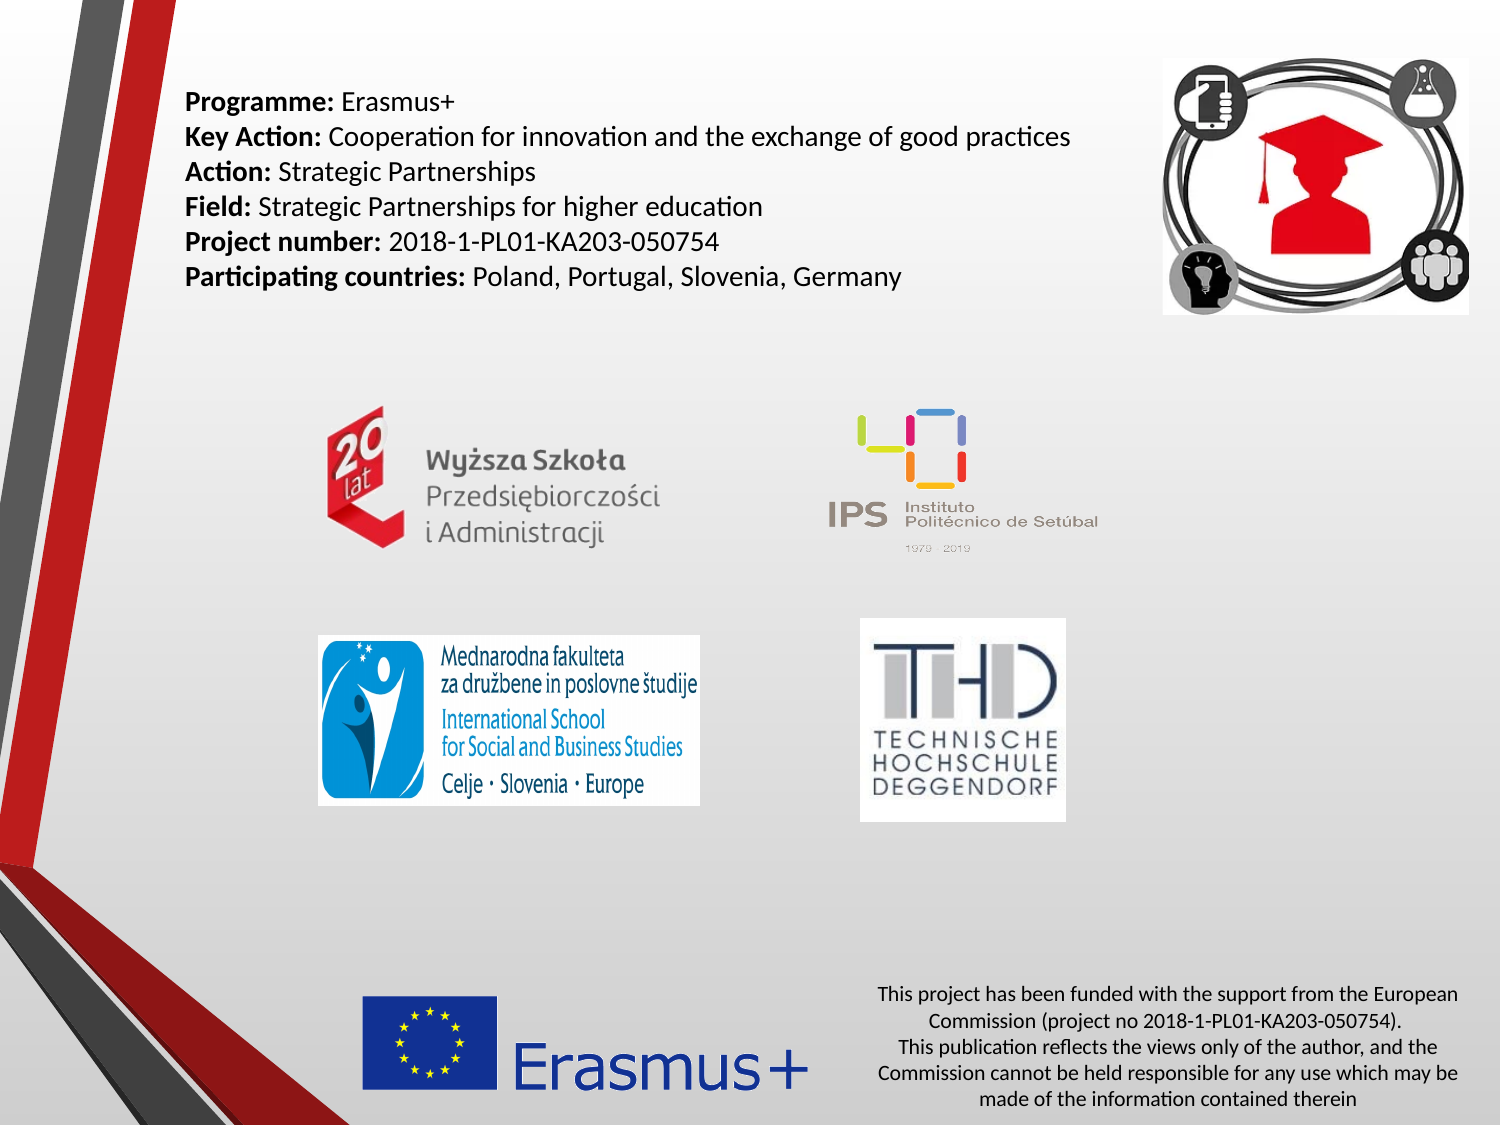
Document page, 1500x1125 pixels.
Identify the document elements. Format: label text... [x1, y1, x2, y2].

picture [311, 395, 691, 566]
chart [1162, 59, 1470, 318]
text_box Programme: Erasmus+ Key Action: Cooperation for innovation and the exchange of good practices Action: Strategic Partnerships Field: Strategic Partnerships for higher education Project number: 2018-1-PL01-KA203-050754 Participating countries: Poland, Portugal, Slovenia, Germany [170, 75, 1162, 300]
text_box This project has been funded with the support from the European Commission (project no 2018-1-PL01-KA203-050754). This publication reflects the views only of the author, and the Commission cannot be held responsible for any use which may be made of the information contained therein [856, 972, 1481, 1119]
picture [860, 618, 1066, 822]
picture [318, 635, 700, 806]
picture [336, 969, 833, 1118]
picture [797, 349, 1129, 611]
picture [1162, 58, 1469, 315]
